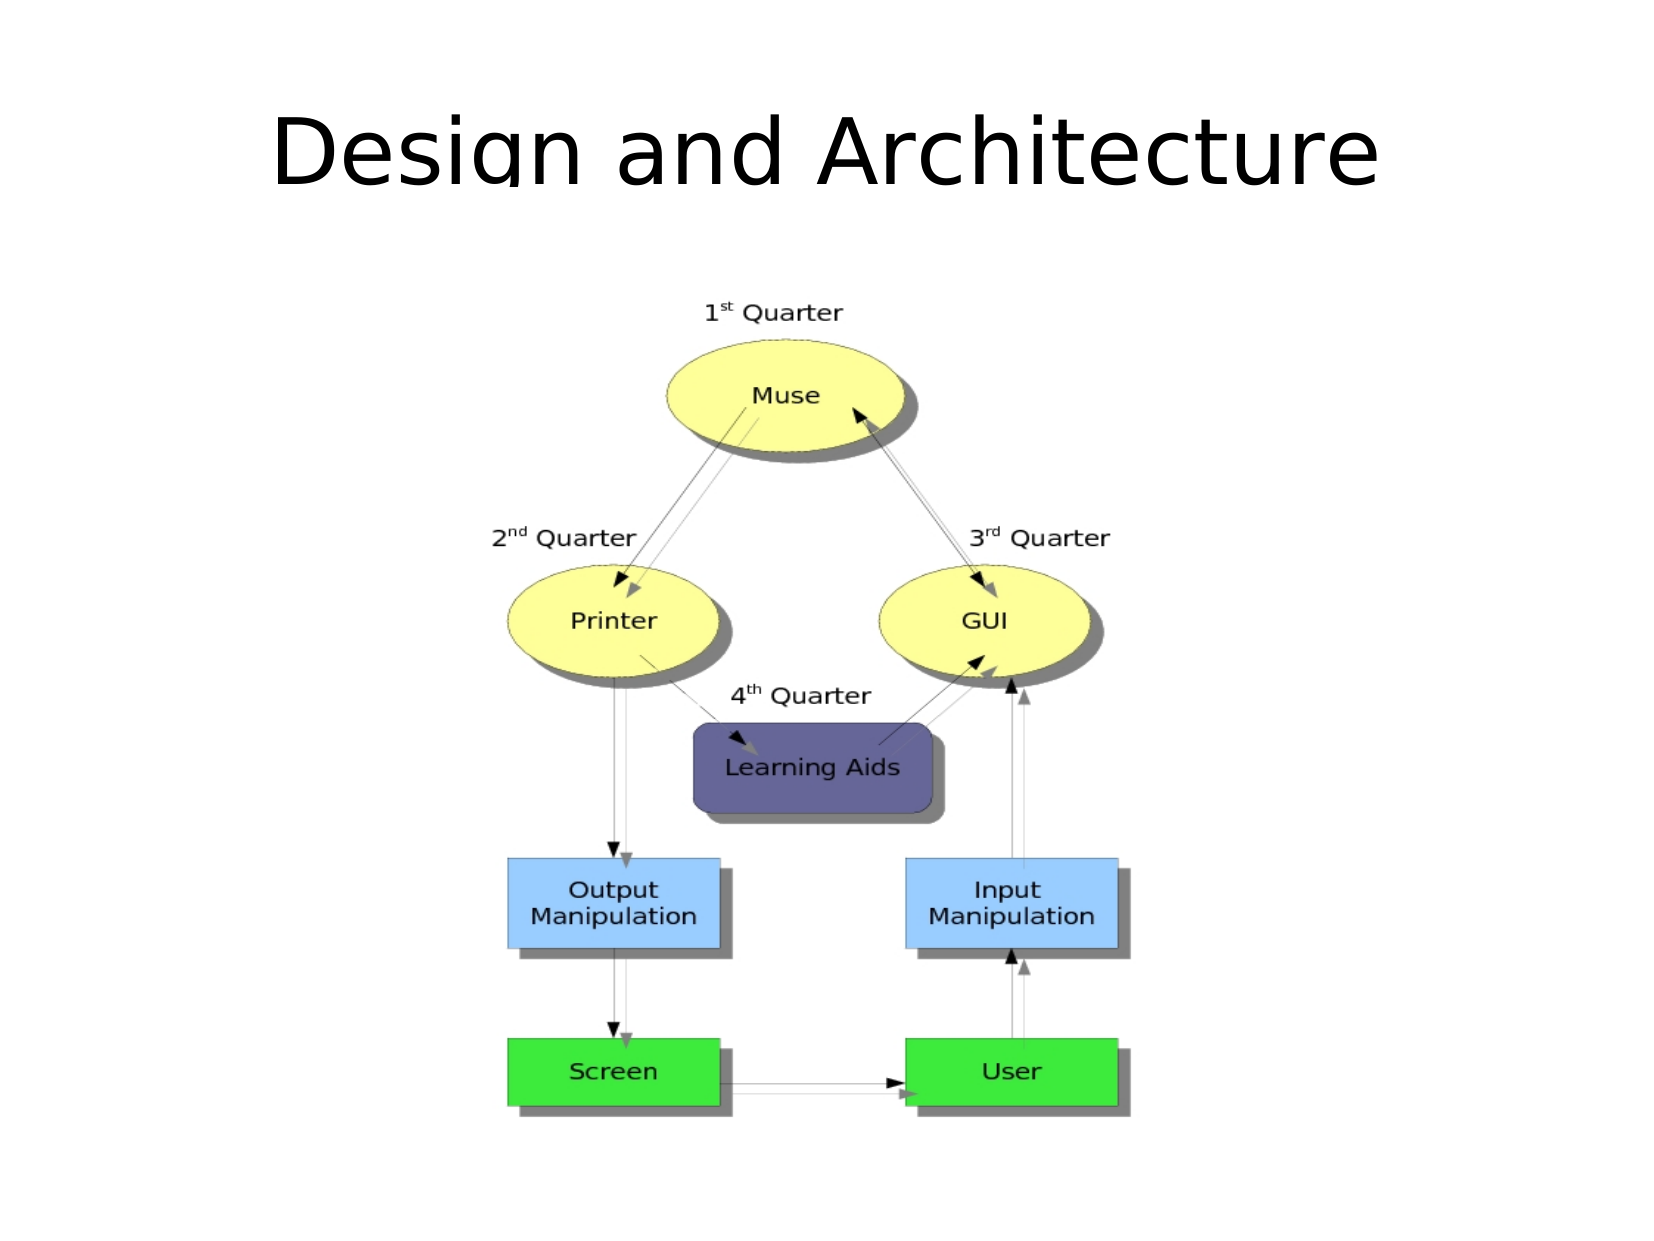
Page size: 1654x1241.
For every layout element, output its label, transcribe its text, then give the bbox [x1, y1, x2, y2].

title Design and Architecture [82, 56, 1571, 250]
picture [375, 187, 1277, 1241]
